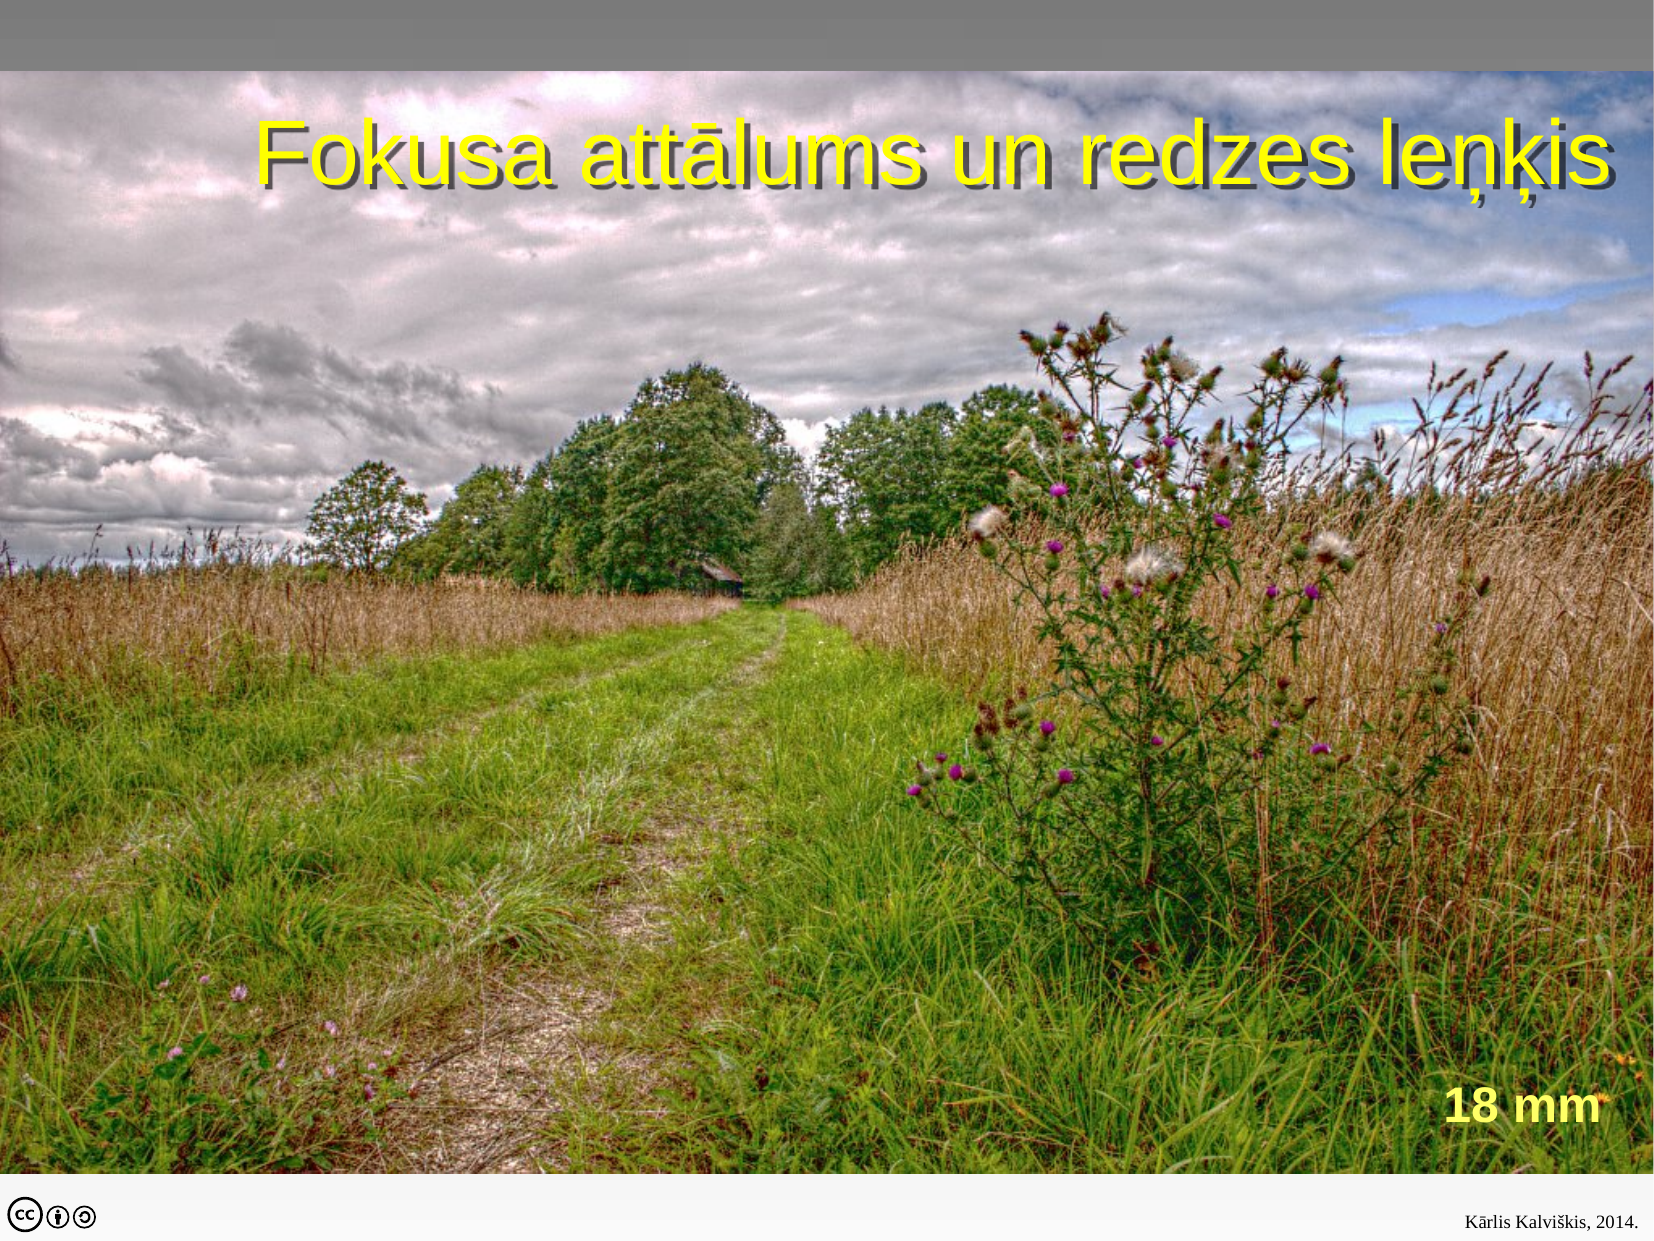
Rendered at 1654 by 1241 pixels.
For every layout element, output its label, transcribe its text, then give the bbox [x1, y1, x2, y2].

picture [0, 0, 1654, 1241]
title Fokusa attālums un redzes leņķis [42, 49, 1615, 257]
text_box 18 mm [1428, 1069, 1617, 1141]
